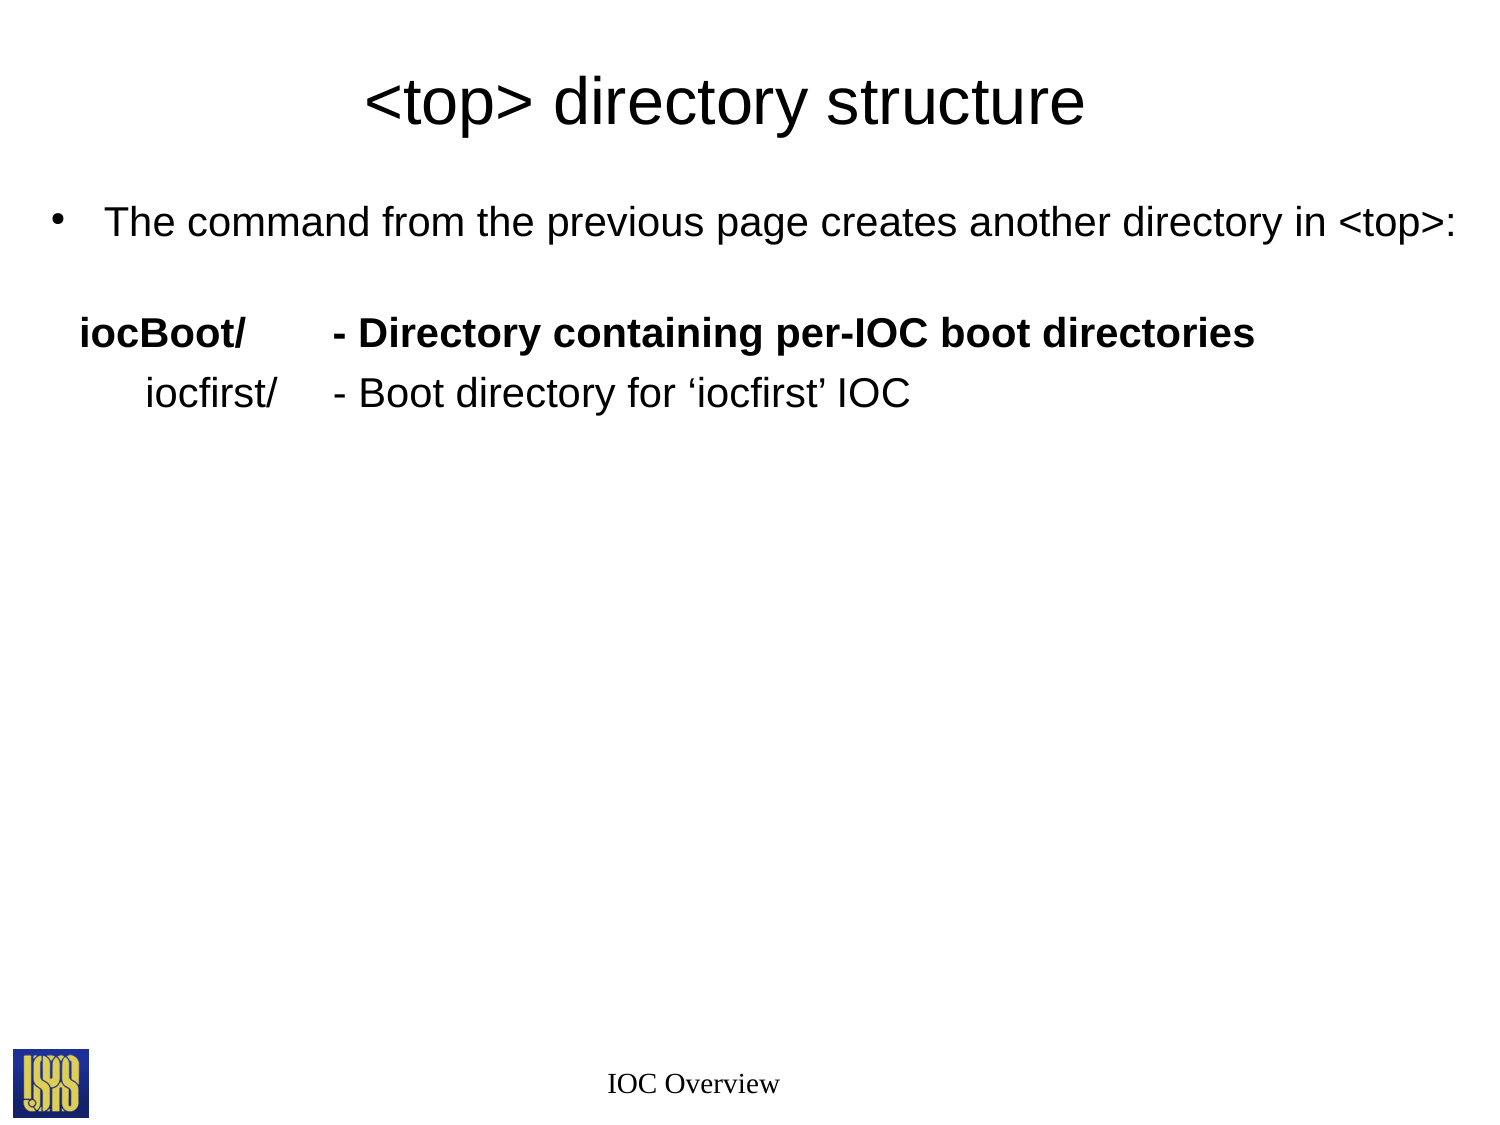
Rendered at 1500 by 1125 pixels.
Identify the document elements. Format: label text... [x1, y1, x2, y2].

picture [13, 1049, 89, 1118]
list The command from the previous page creates another directory in <top>: iocBoot/ - Directory containing per-IOC boot directories iocfirst/ - Boot directory for ‘iocfirst’ IOC [18, 187, 1473, 611]
title <top> directory structure [55, 57, 1361, 146]
